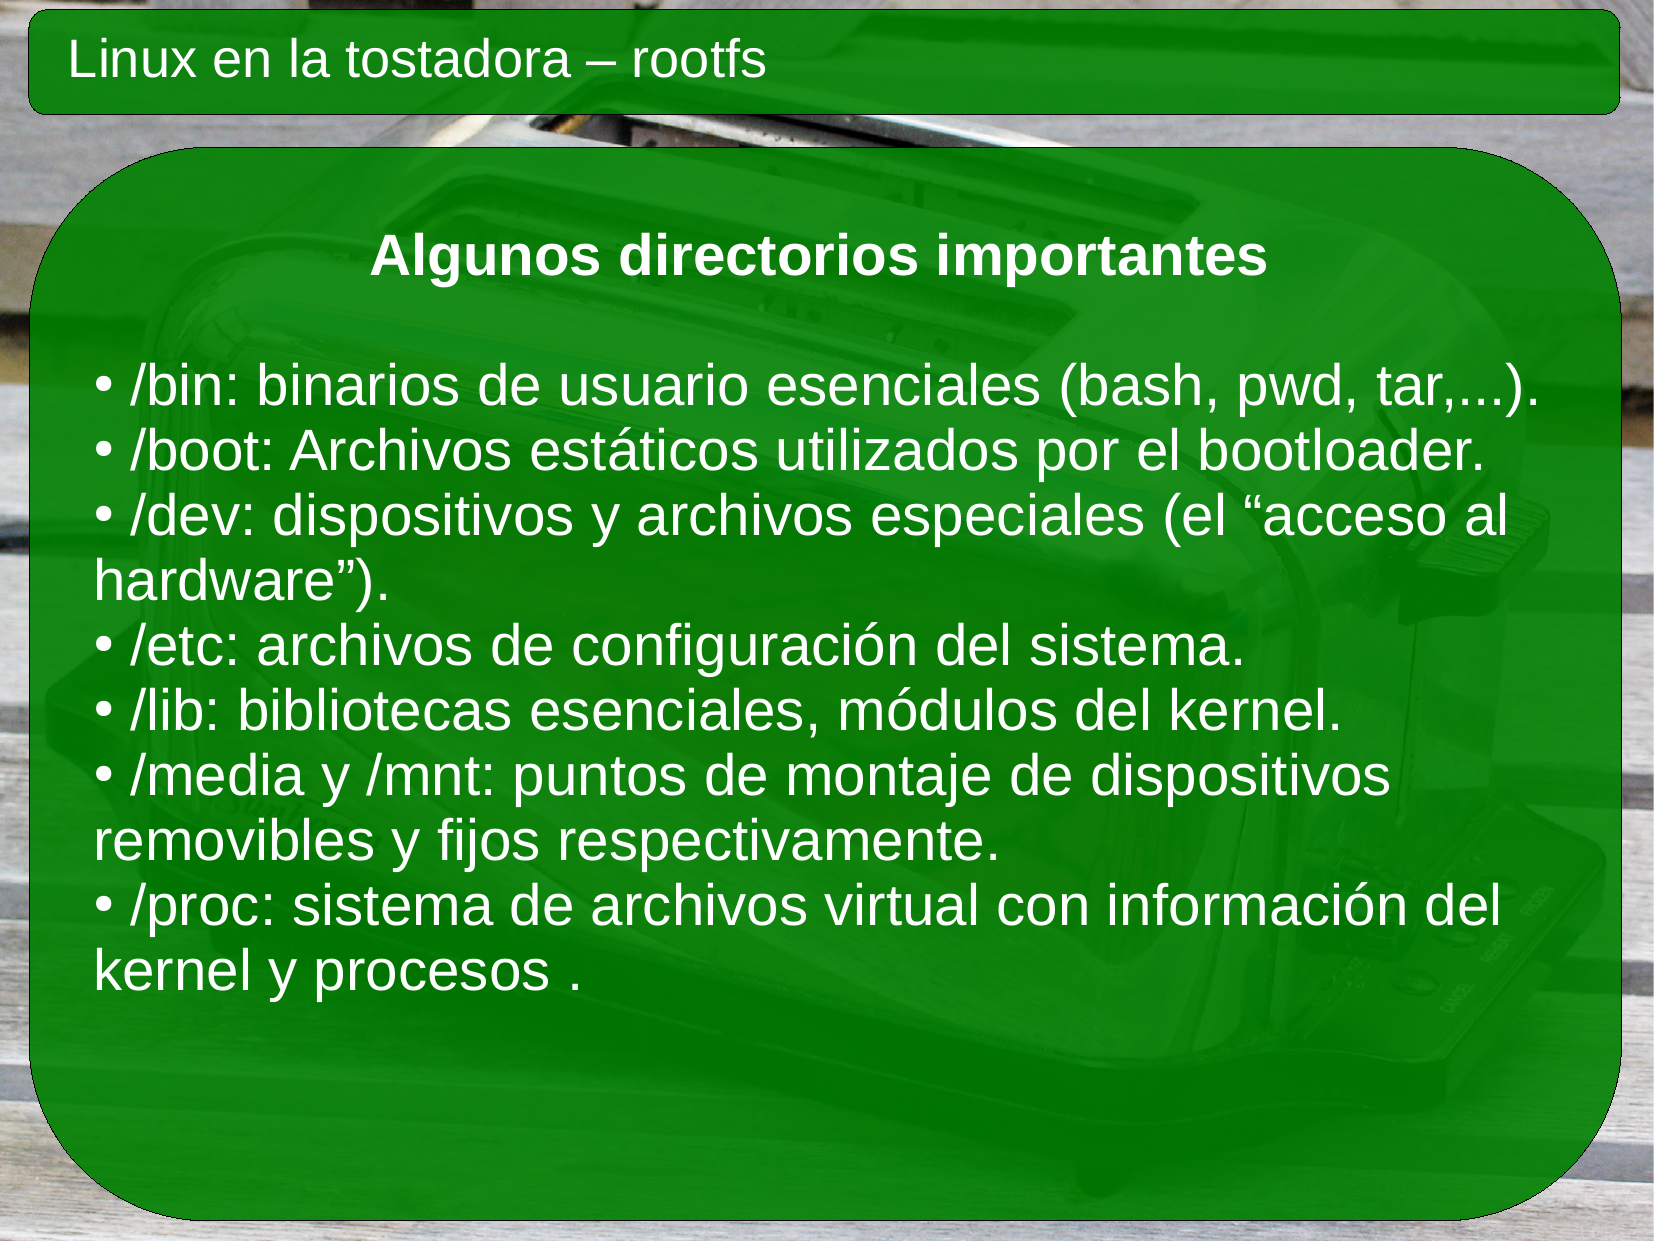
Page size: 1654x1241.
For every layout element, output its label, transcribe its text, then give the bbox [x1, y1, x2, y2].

text_box Algunos directorios importantes /bin: binarios de usuario esenciales (bash, pwd, tar,...). /boot: Archivos estáticos utilizados por el bootloader. /dev: dispositivos y archivos especiales (el “acceso al hardware”). /etc: archivos de configuración del sistema. /lib: bibliotecas esenciales, módulos del kernel. /media y /mnt: puntos de montaje de dispositivos removibles y fijos respectivamente. /proc: sistema de archivos virtual con información del kernel y procesos . [78, 215, 1562, 1011]
text_box [29, 147, 1622, 1221]
picture [0, 0, 1654, 1241]
text_box [28, 9, 1621, 115]
text_box Linux en la tostadora – rootfs [53, 20, 1572, 97]
